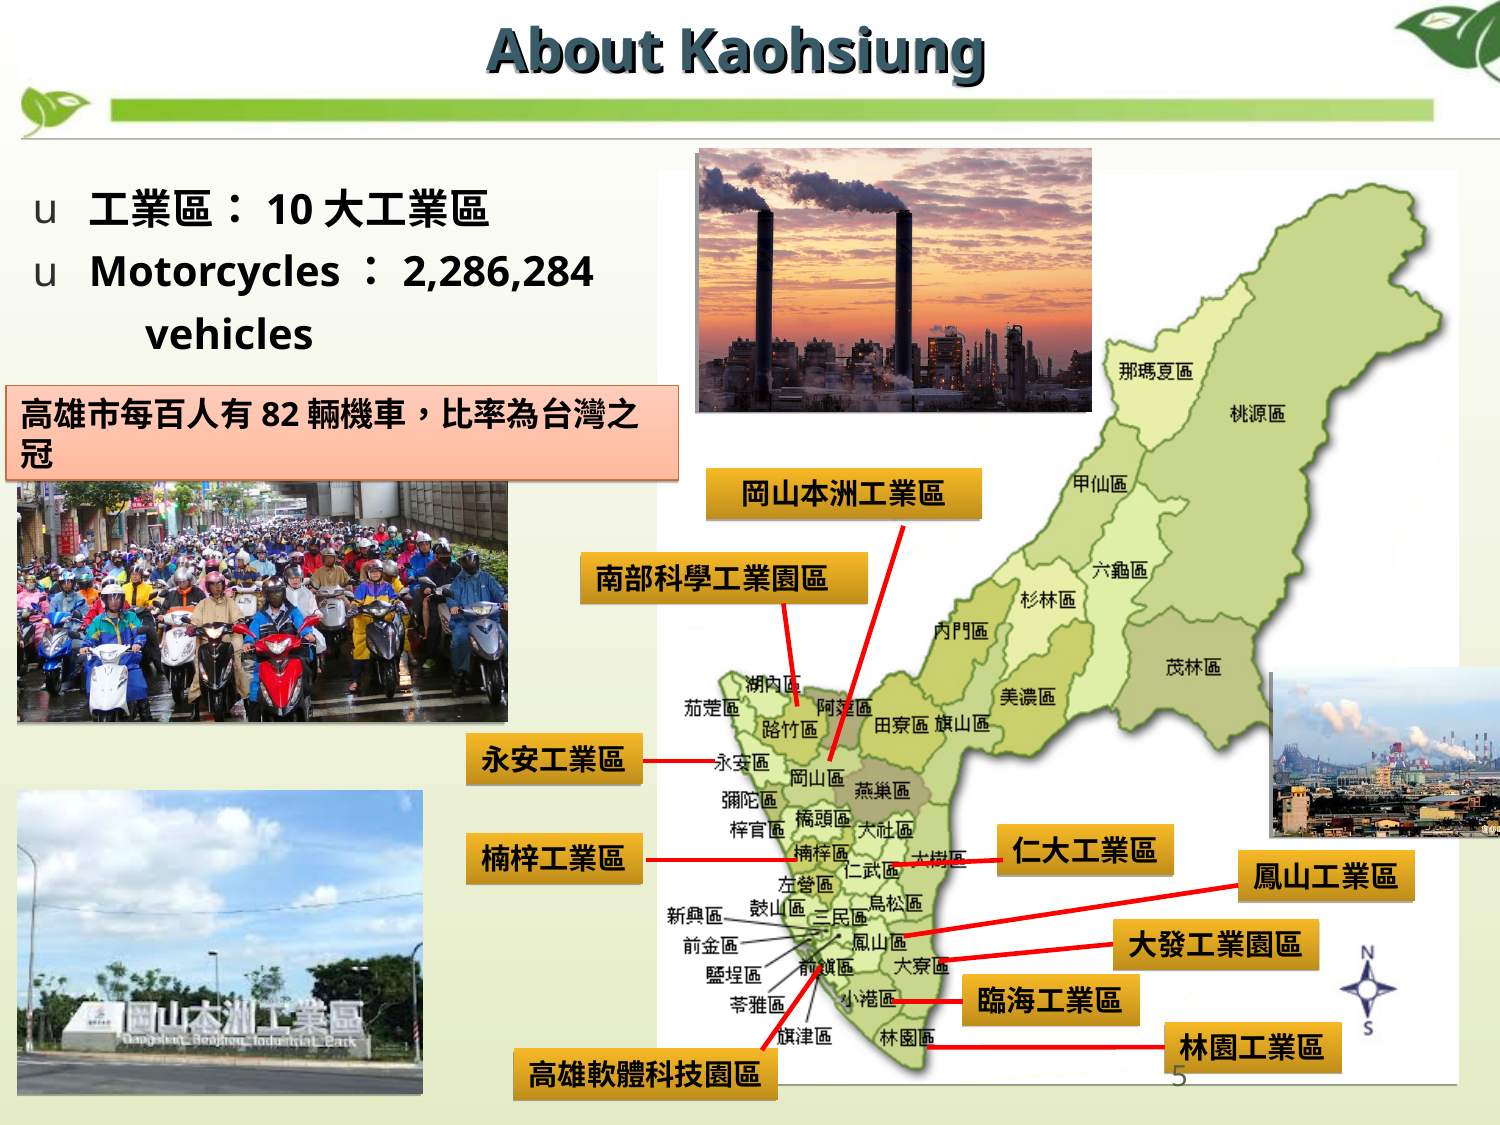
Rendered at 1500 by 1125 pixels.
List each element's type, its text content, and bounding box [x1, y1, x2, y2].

text_box 林園工業區 [1214, 1037, 1233, 1046]
text_box 大發工業園區 [1113, 919, 1319, 969]
picture [657, 149, 1500, 1084]
text_box 楠梓工業區 [466, 833, 643, 883]
text_box 岡山本洲工業區 [706, 468, 983, 519]
picture [17, 790, 423, 1094]
text_box 5 [1156, 1046, 1500, 1107]
text_box 高雄市每百人有82輛機車，比率為台灣之冠 [5, 385, 679, 441]
text_box 永安工業區 [466, 734, 643, 784]
text_box 鳳山工業區 [1238, 850, 1415, 901]
text_box 林園工業區 [1165, 1022, 1341, 1046]
text_box 南部科學工業園區 [580, 552, 869, 604]
picture [17, 484, 508, 722]
picture [21, 0, 1500, 138]
text_box 工業區：10大工業區 Motorcycles：2,286,284 vehicles [18, 162, 741, 468]
text_box 仁大工業區 [998, 825, 1174, 875]
text_box 臨海工業區 [962, 974, 1140, 1026]
title About Kaohsiung [17, 0, 1436, 114]
text_box 高雄軟體科技園區 [514, 1049, 778, 1099]
